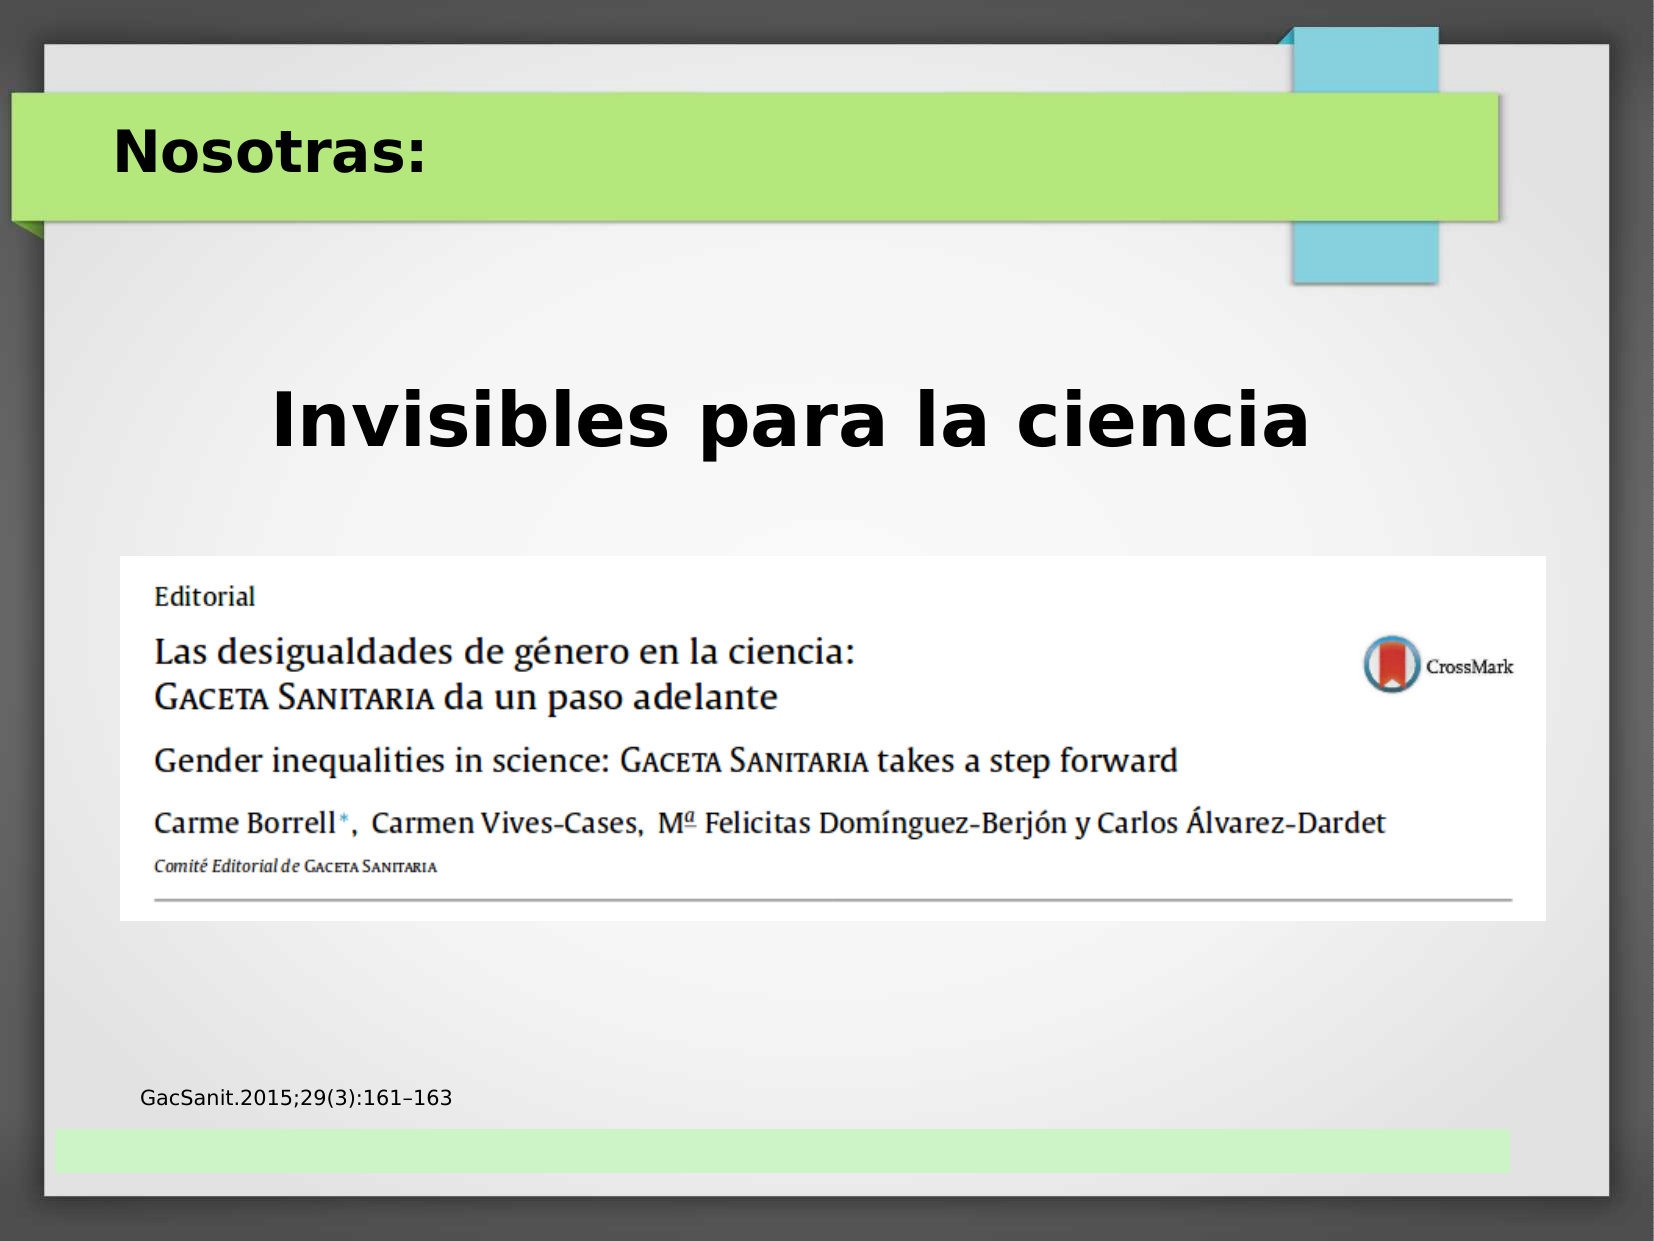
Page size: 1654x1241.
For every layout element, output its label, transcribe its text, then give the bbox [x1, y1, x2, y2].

text_box Invisibles para la ciencia [233, 369, 1350, 487]
text_box [55, 1129, 1510, 1173]
text_box Nosotras: [97, 110, 913, 194]
picture [0, 0, 1654, 1241]
text_box GacSanit.2015;29(3):161–163 [125, 1078, 468, 1118]
